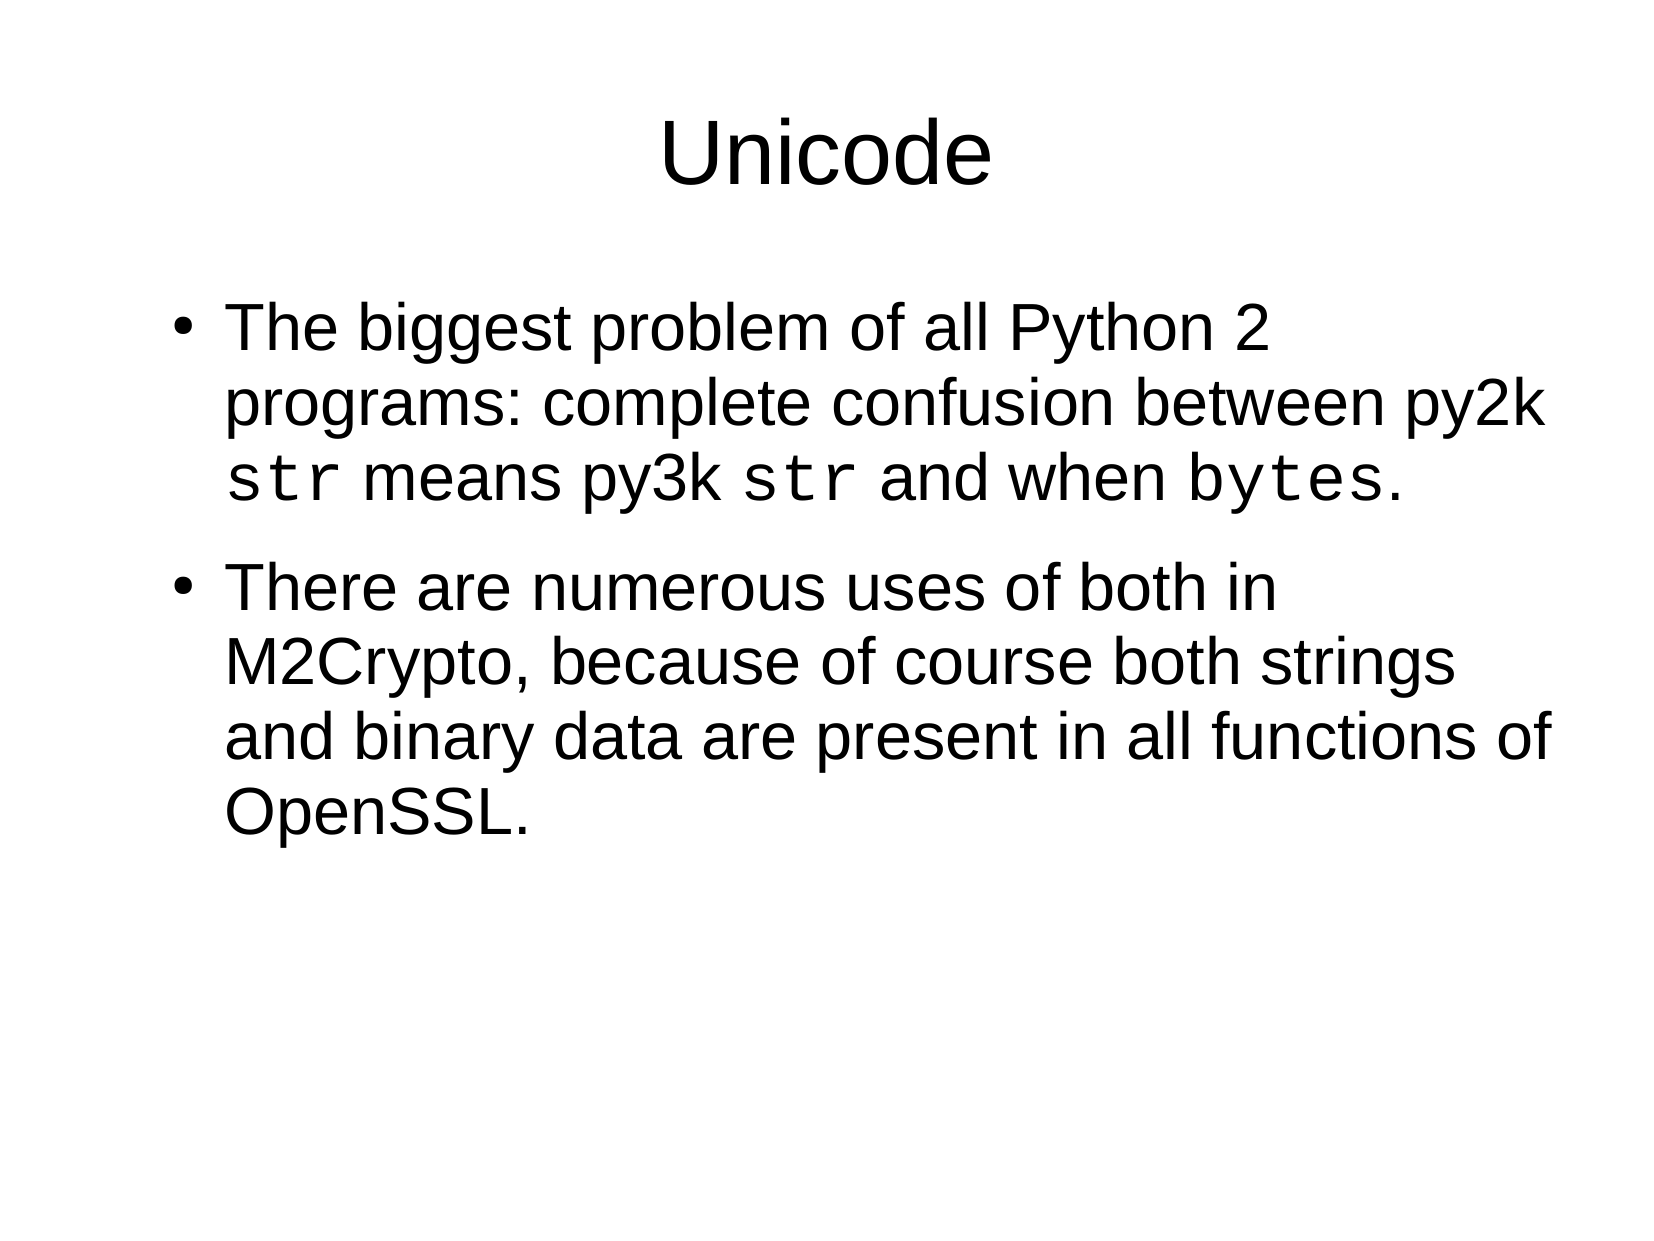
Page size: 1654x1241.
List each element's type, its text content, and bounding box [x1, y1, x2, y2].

title Unicode [82, 49, 1571, 257]
list The biggest problem of all Python 2 programs: complete confusion between py2k str means py3k str and when bytes. There are numerous uses of both in M2Crypto, because of course both strings and binary data are present in all functions of OpenSSL. [82, 290, 1571, 1109]
